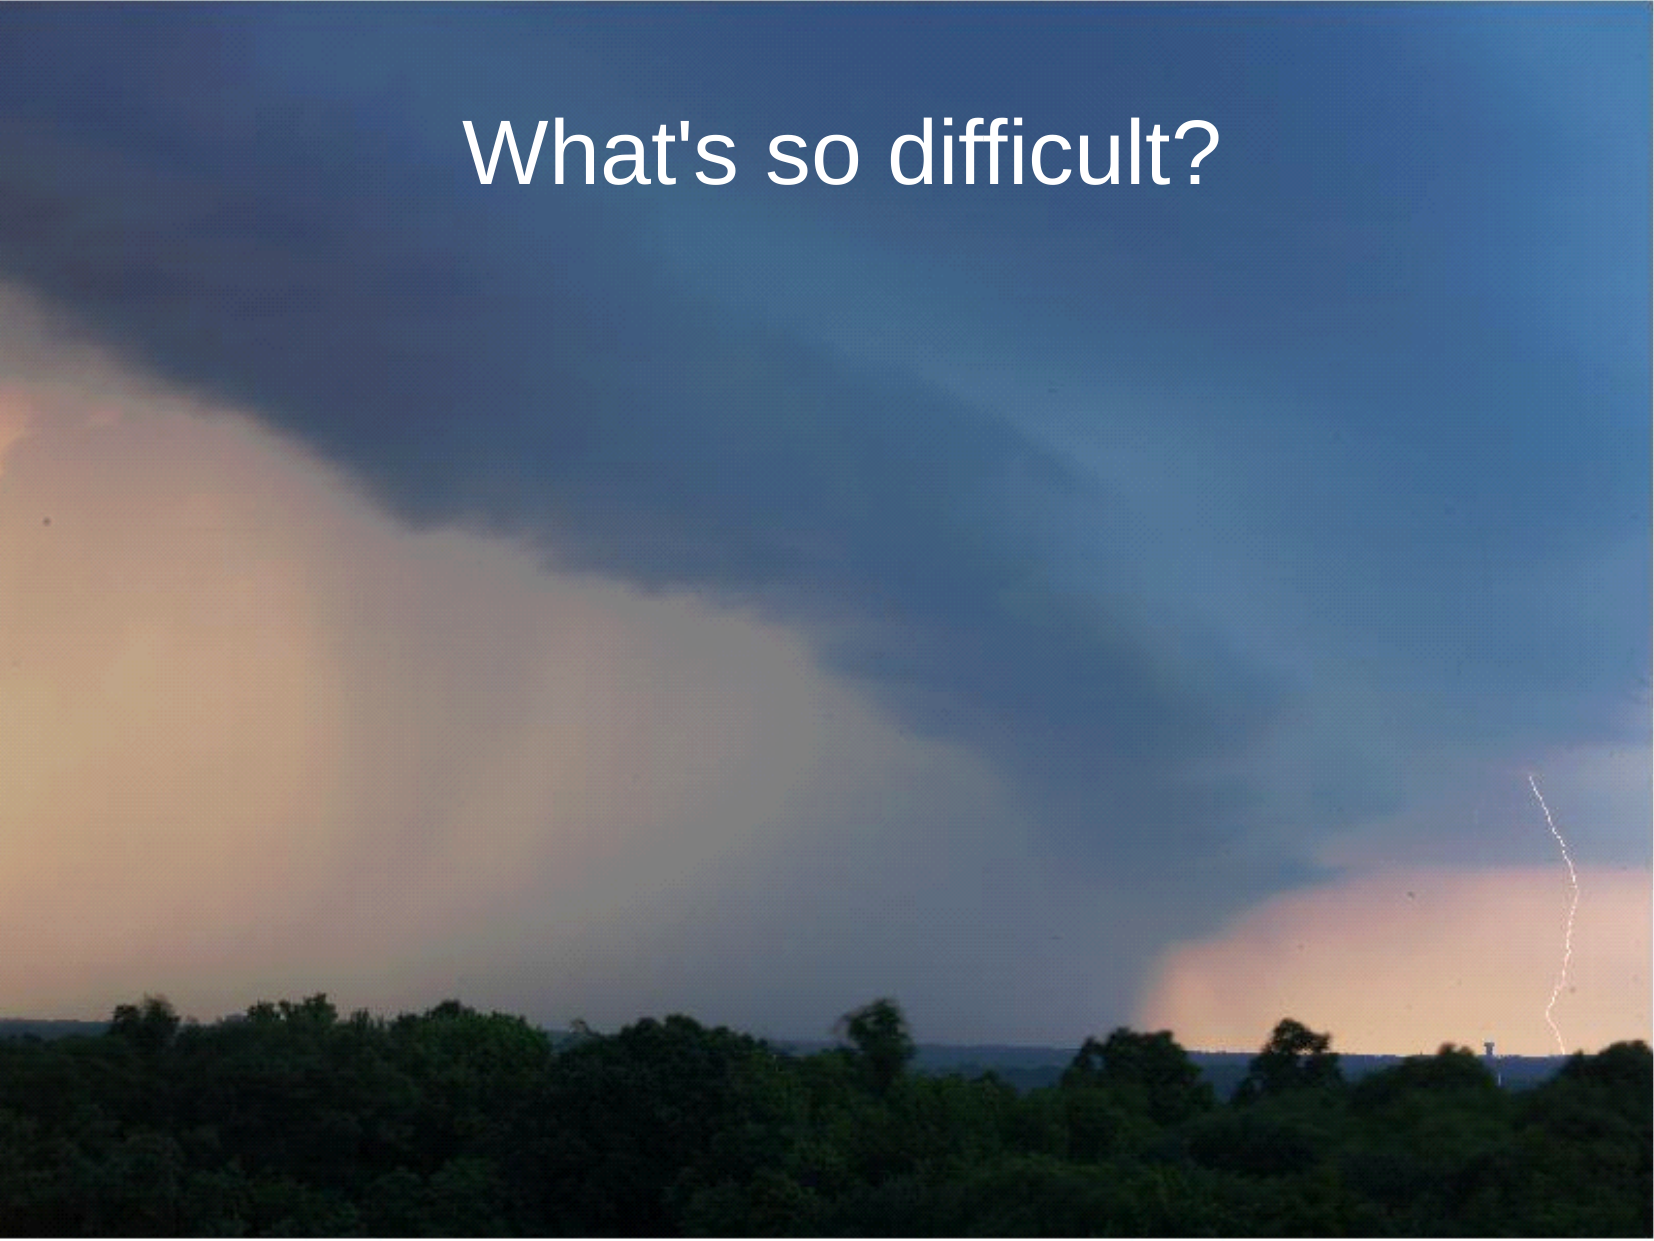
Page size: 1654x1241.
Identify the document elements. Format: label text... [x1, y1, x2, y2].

title What's so difficult? [82, 49, 1571, 257]
picture [0, 0, 1654, 1241]
